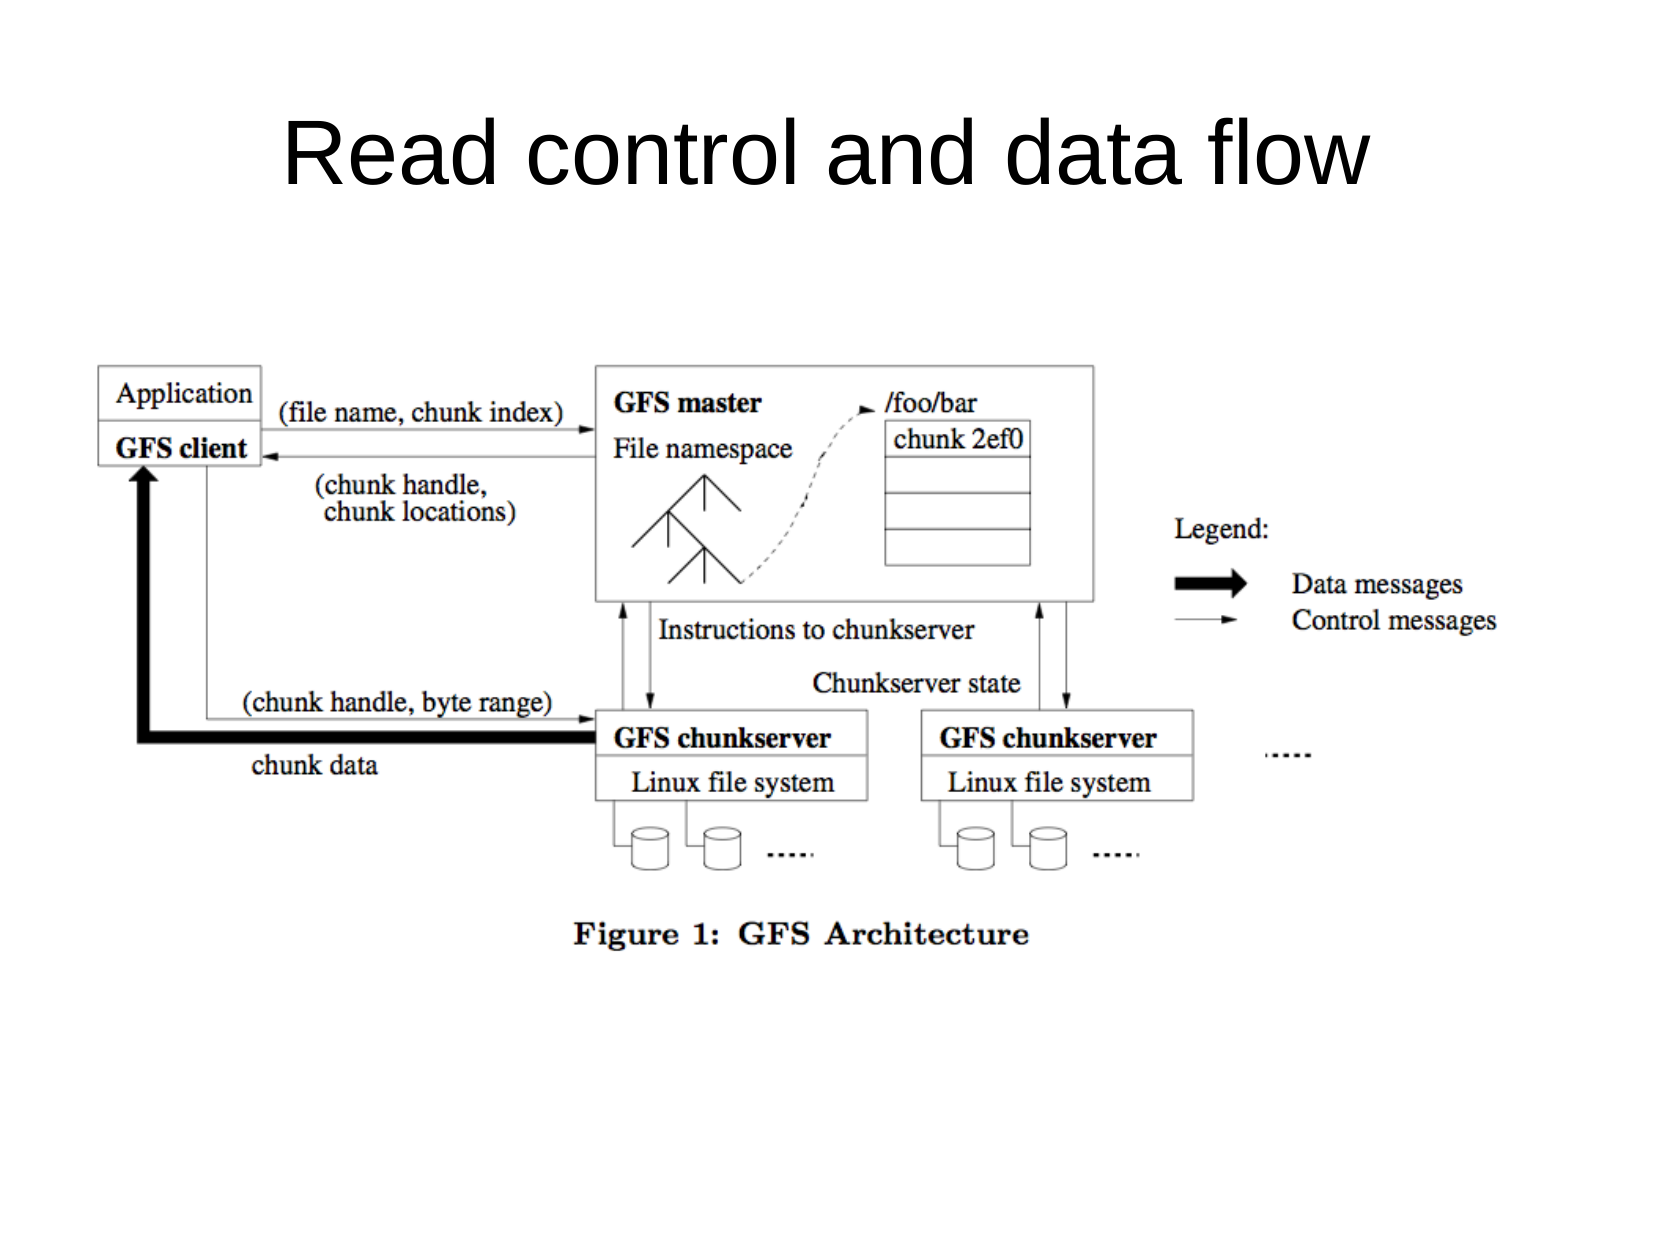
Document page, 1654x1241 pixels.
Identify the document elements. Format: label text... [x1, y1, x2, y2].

title Read control and data flow [82, 49, 1571, 257]
picture [82, 318, 1538, 981]
